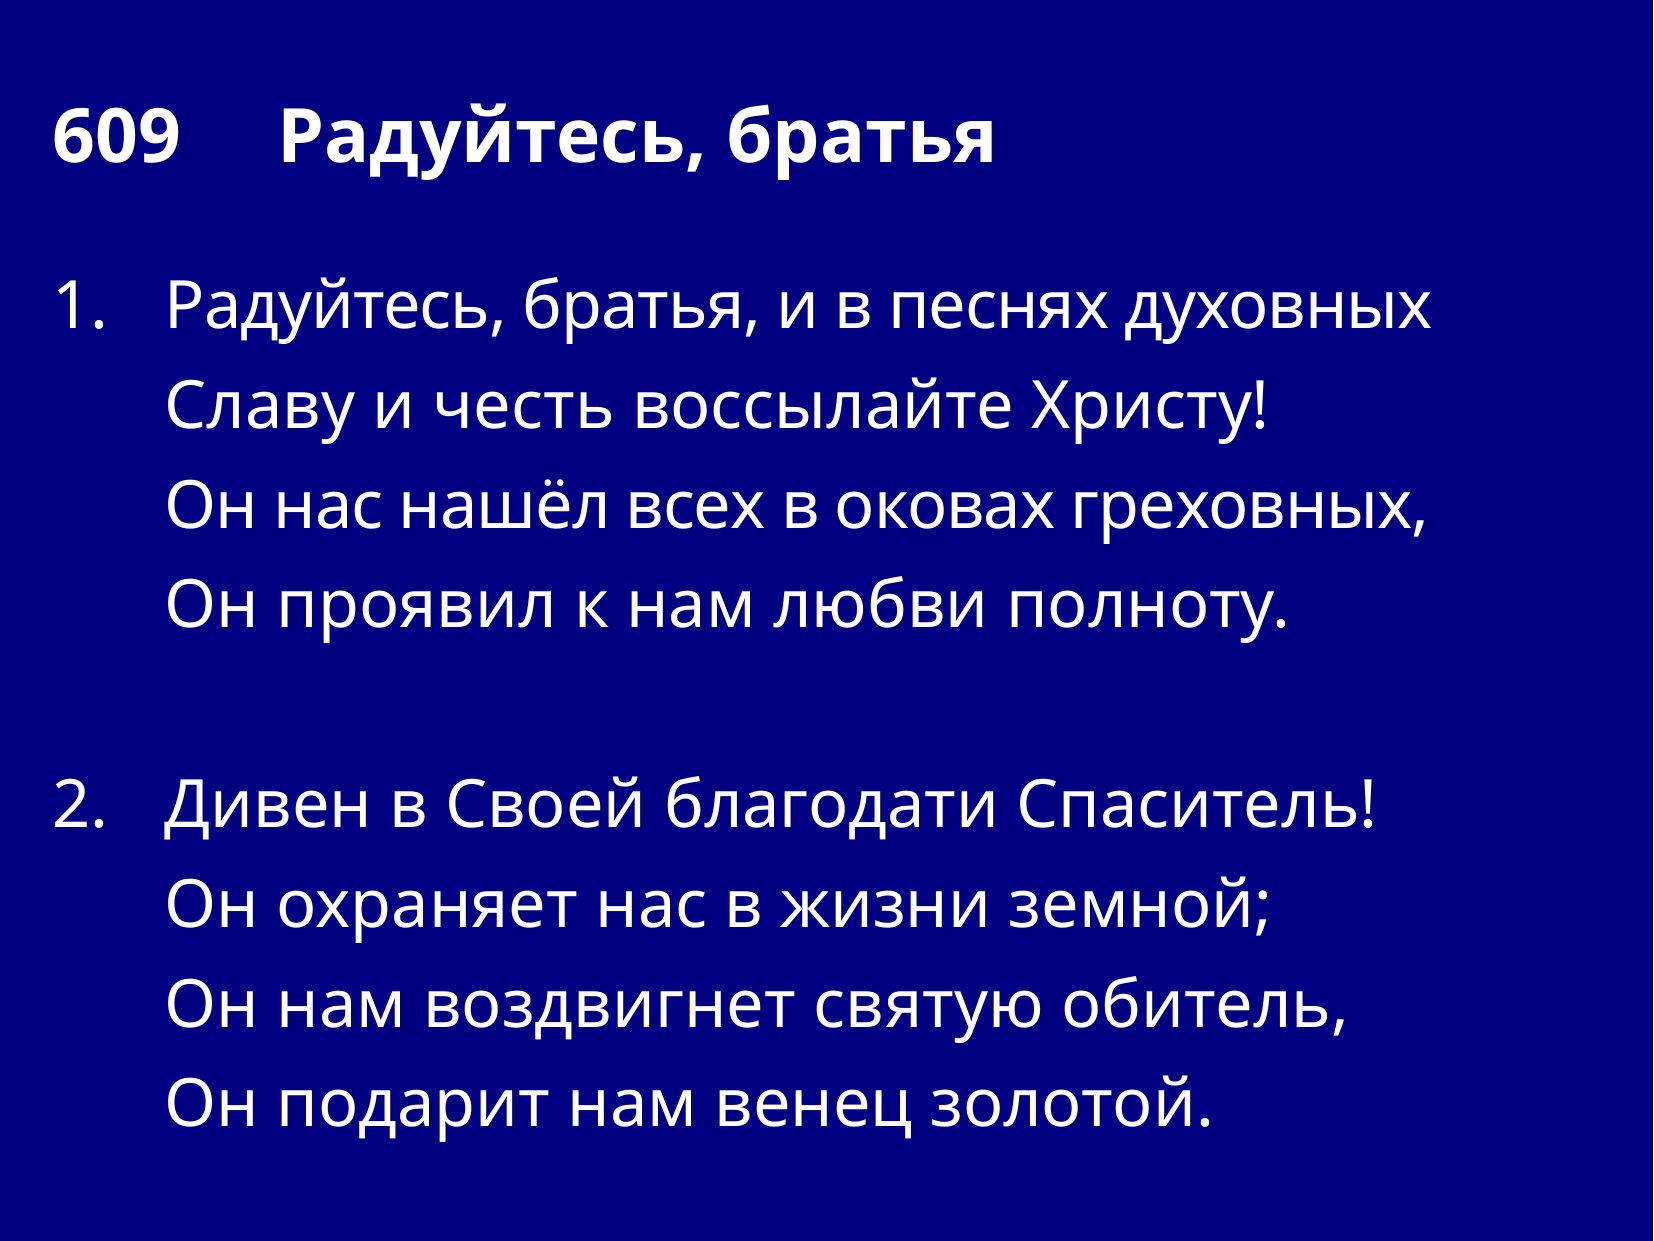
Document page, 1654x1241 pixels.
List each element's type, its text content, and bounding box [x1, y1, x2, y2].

text_box 609 Радуйтесь, братья [37, 75, 1576, 188]
text_box 1. Радуйтесь, братья, и в песнях духовных Славу и честь воссылайте Христу! Он нас нашёл всех в оковах греховных, Он проявил к нам любви полноту. 2. Дивен в Своей благодати Спаситель! Он охраняет нас в жизни земной; Он нам воздвигнет святую обитель, Он подарит нам венец золотой. [37, 150, 1653, 1163]
